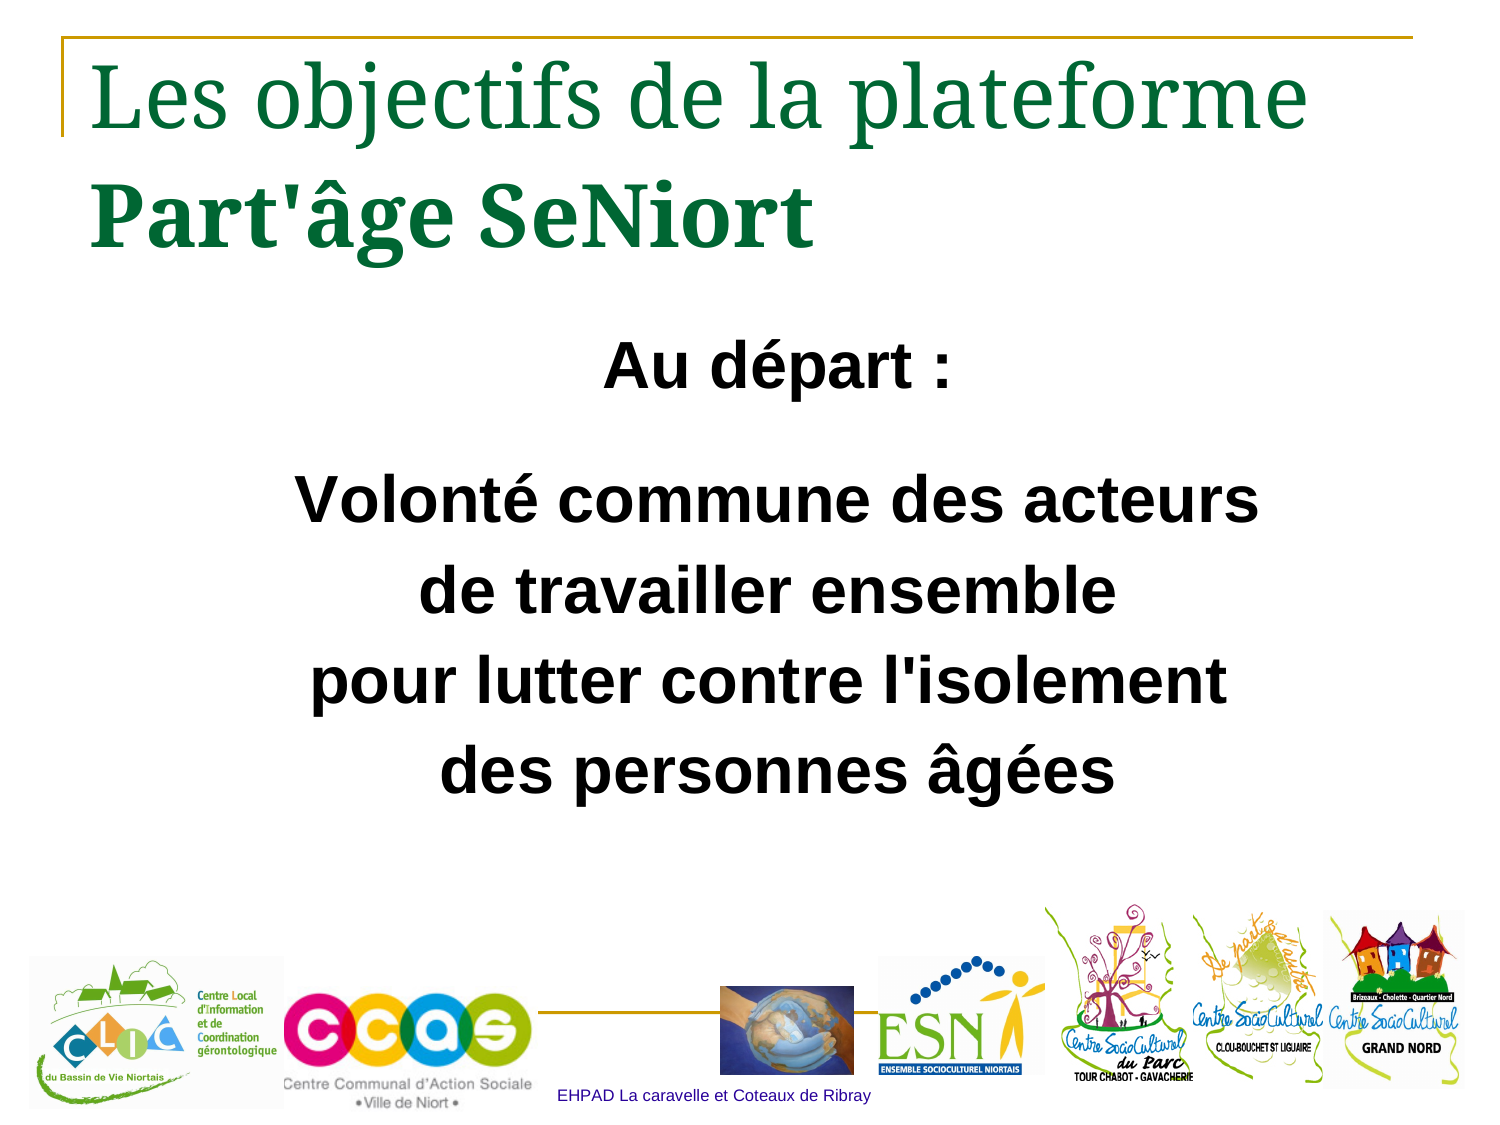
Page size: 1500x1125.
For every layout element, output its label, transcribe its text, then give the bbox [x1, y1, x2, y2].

list Au départ : Volonté commune des acteurs de travailler ensemble pour lutter contre l'isolement des personnes âgées [75, 244, 1426, 903]
picture [878, 903, 1465, 1089]
text_box EHPAD La caravelle et Coteaux de Ribray [531, 1076, 898, 1125]
picture [543, 956, 854, 1076]
picture [29, 956, 538, 1113]
title Les objectifs de la plateforme Part'âge SeNiort [75, 44, 1426, 244]
